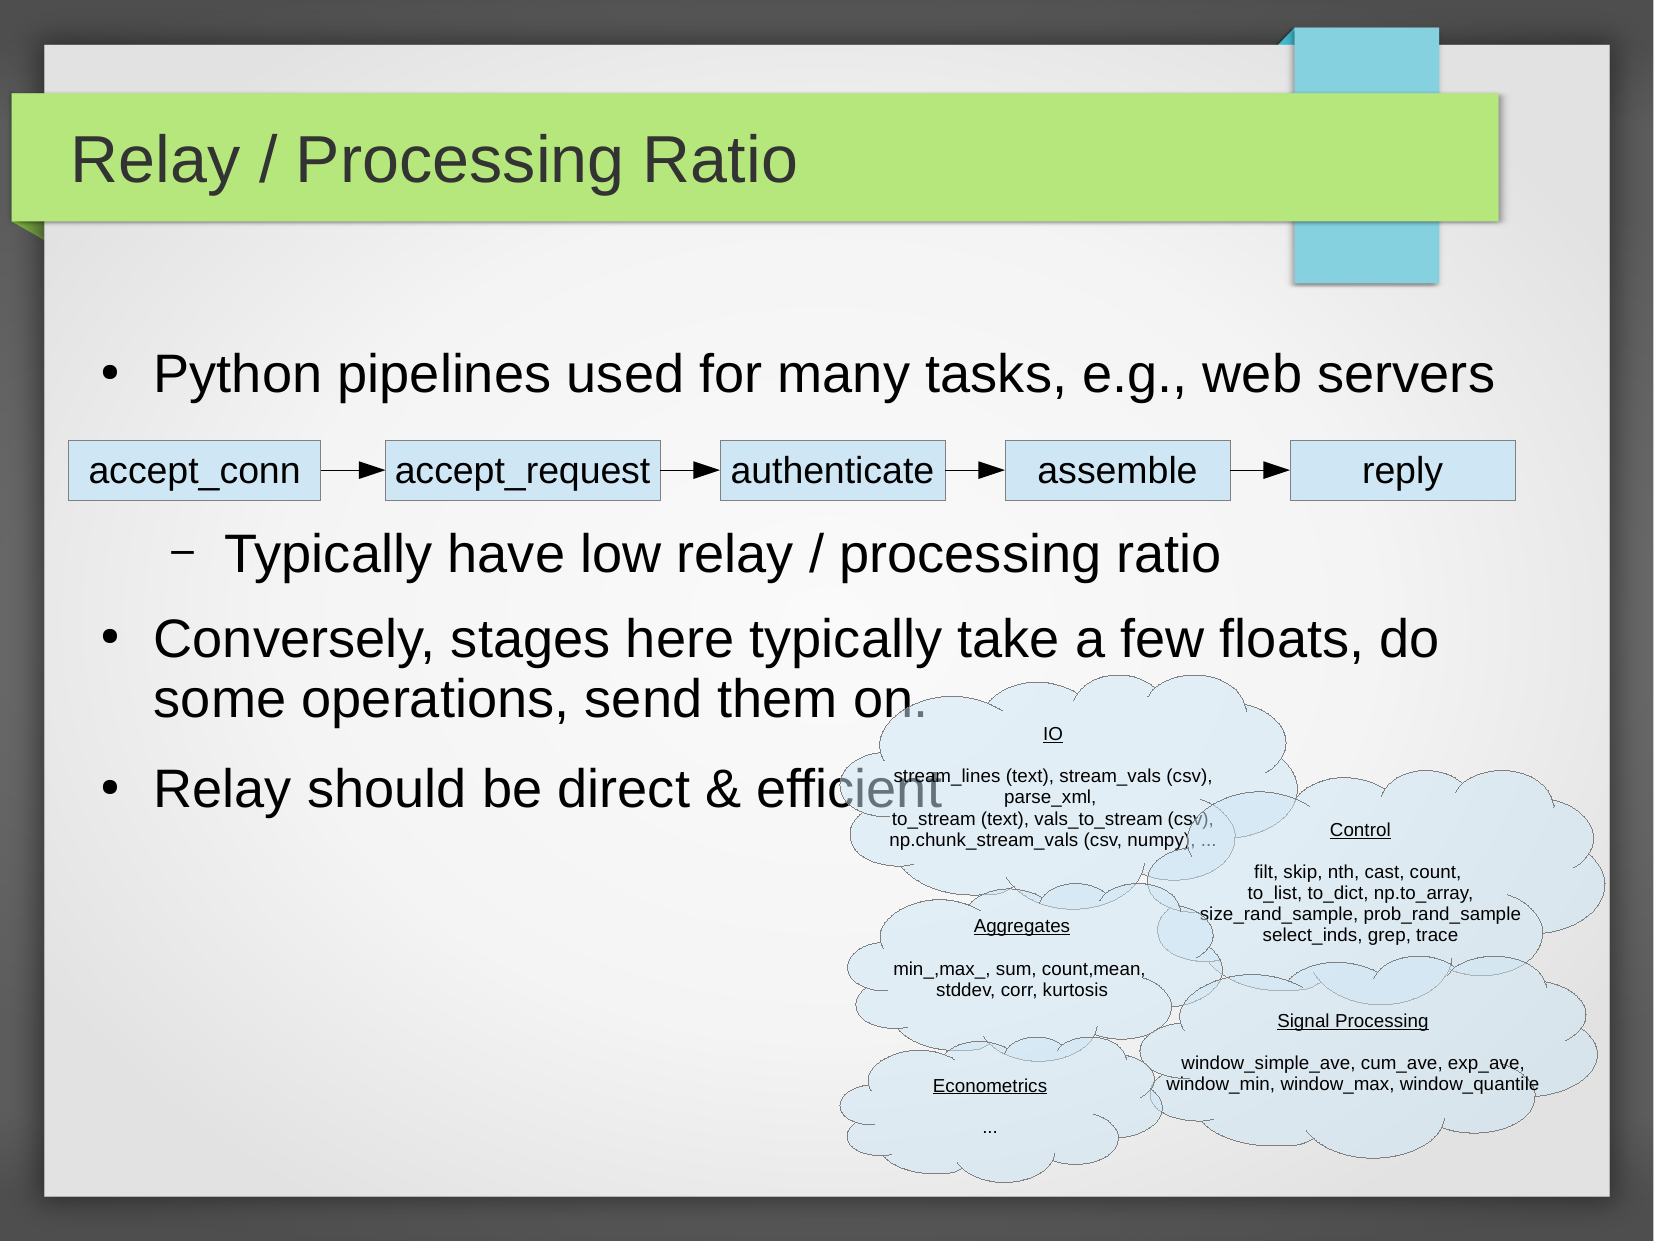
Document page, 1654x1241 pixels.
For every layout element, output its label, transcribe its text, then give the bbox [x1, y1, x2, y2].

text_box Signal Processing window_simple_ave, cum_ave, exp_ave, window_min, window_max, window_quantile [1139, 956, 1598, 1159]
text_box authenticate [720, 440, 946, 501]
title Relay / Processing Ratio [70, 106, 1229, 213]
picture [0, 0, 1654, 1241]
text_box IO stream_lines (text), stream_vals (csv), parse_xml, to_stream (text), vals_to_stream (csv), np.chunk_stream_vals (csv, numpy), ... [839, 675, 1298, 896]
text_box Aggregates min_,max_, sum, count,mean, stddev, corr, kurtosis [847, 883, 1223, 1051]
text_box accept_request [385, 440, 661, 501]
text_box Econometrics ... [839, 1037, 1163, 1183]
list Python pipelines used for many tasks, e.g., web servers Typically have low relay / processing ratio Conversely, stages here typically take a few floats, do some operations, send them on. Relay should be direct & efficient [82, 343, 1538, 1063]
text_box accept_conn [68, 440, 321, 501]
text_box reply [1290, 440, 1516, 501]
text_box Control filt, skip, nth, cast, count, to_list, to_dict, np.to_array, size_rand_sample, prob_rand_sample select_inds, grep, trace [1147, 770, 1606, 980]
text_box assemble [1005, 440, 1231, 501]
